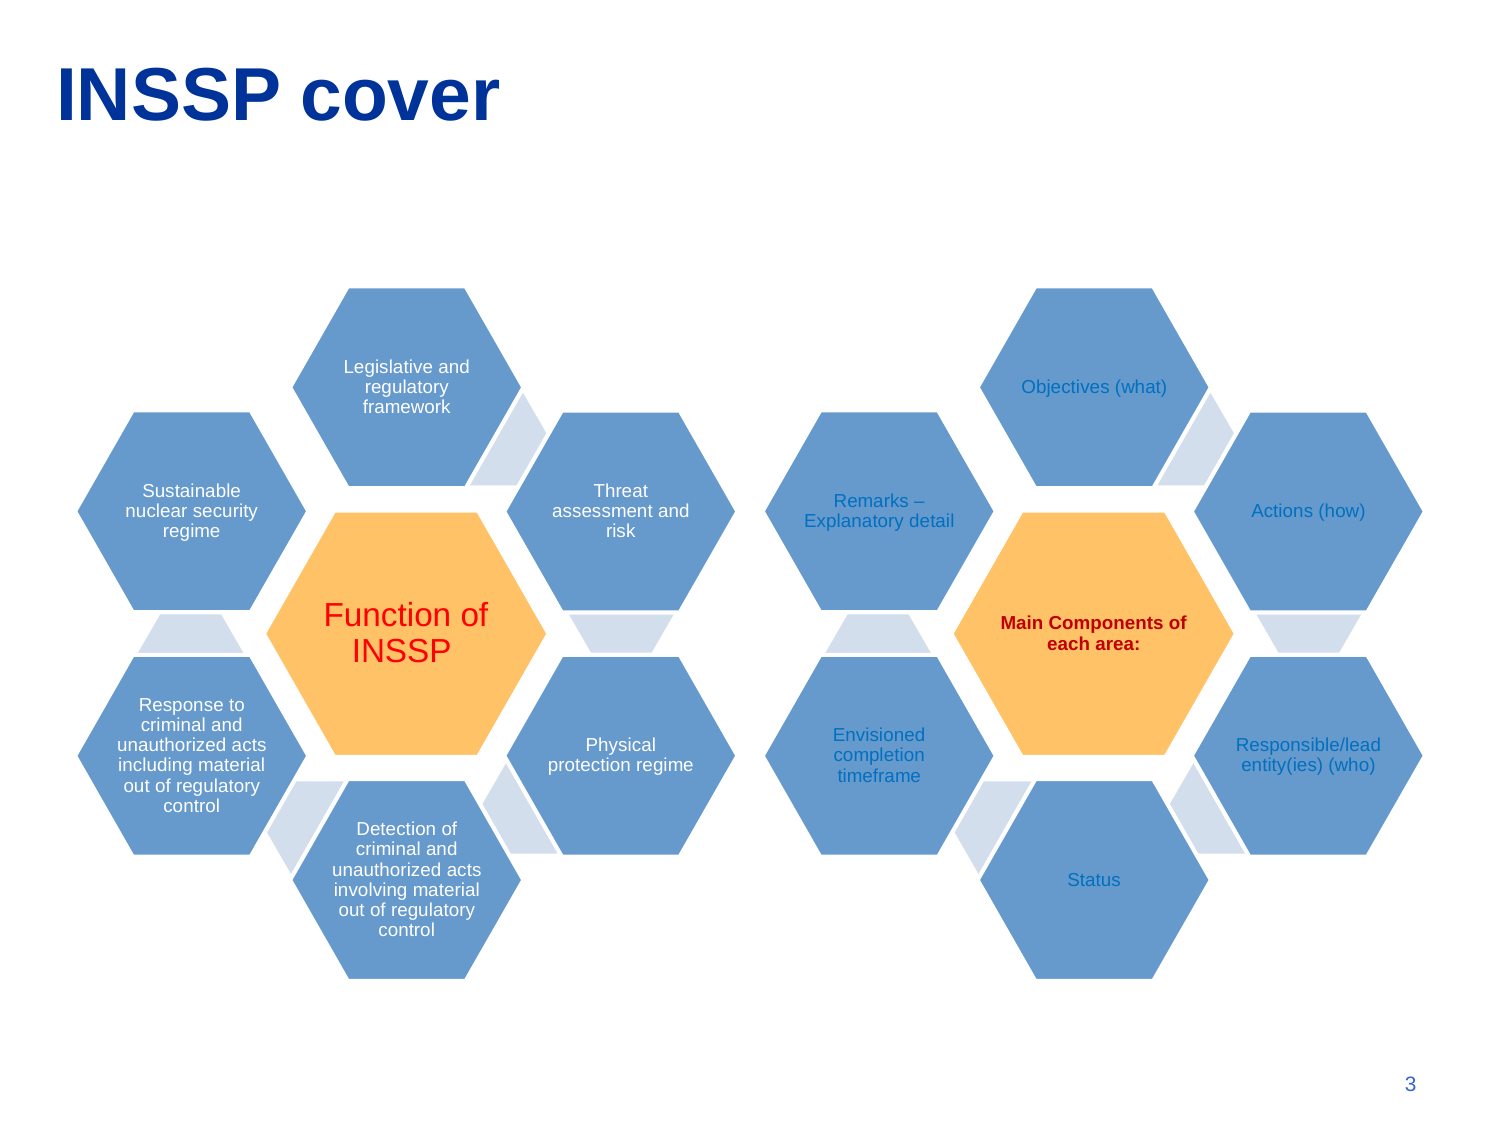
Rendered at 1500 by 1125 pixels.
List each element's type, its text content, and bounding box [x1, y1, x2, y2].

text_box Detection of criminal and unauthorized acts involving material out of regulatory control [290, 779, 524, 982]
text_box Envisioned completion timeframe [762, 654, 996, 857]
text_box [953, 781, 1033, 875]
title INSSP cover [41, 19, 1046, 161]
text_box [568, 613, 675, 654]
text_box Physical protection regime [504, 654, 738, 857]
text_box [468, 392, 547, 486]
text_box Function of INSSP [263, 510, 549, 757]
text_box [481, 761, 559, 854]
text_box [1255, 613, 1363, 654]
text_box Sustainable nuclear security regime [75, 410, 309, 613]
text_box Threat assessment and risk [504, 410, 738, 613]
text_box Objectives (what) [977, 286, 1211, 489]
text_box Main Components of each area: [951, 510, 1237, 757]
text_box [1156, 392, 1235, 486]
text_box Legislative and regulatory framework [290, 286, 524, 489]
text_box [824, 613, 932, 654]
text_box [1169, 762, 1247, 854]
text_box Responsible/lead entity(ies) (who) [1191, 654, 1426, 857]
text_box Remarks – Explanatory detail [762, 410, 996, 613]
text_box [266, 781, 346, 875]
text_box Status [977, 779, 1211, 982]
slide_number 3 [1389, 1063, 1474, 1112]
text_box Response to criminal and unauthorized acts including material out of regulatory control [75, 654, 309, 857]
text_box [137, 613, 245, 654]
text_box Actions (how) [1191, 410, 1426, 613]
